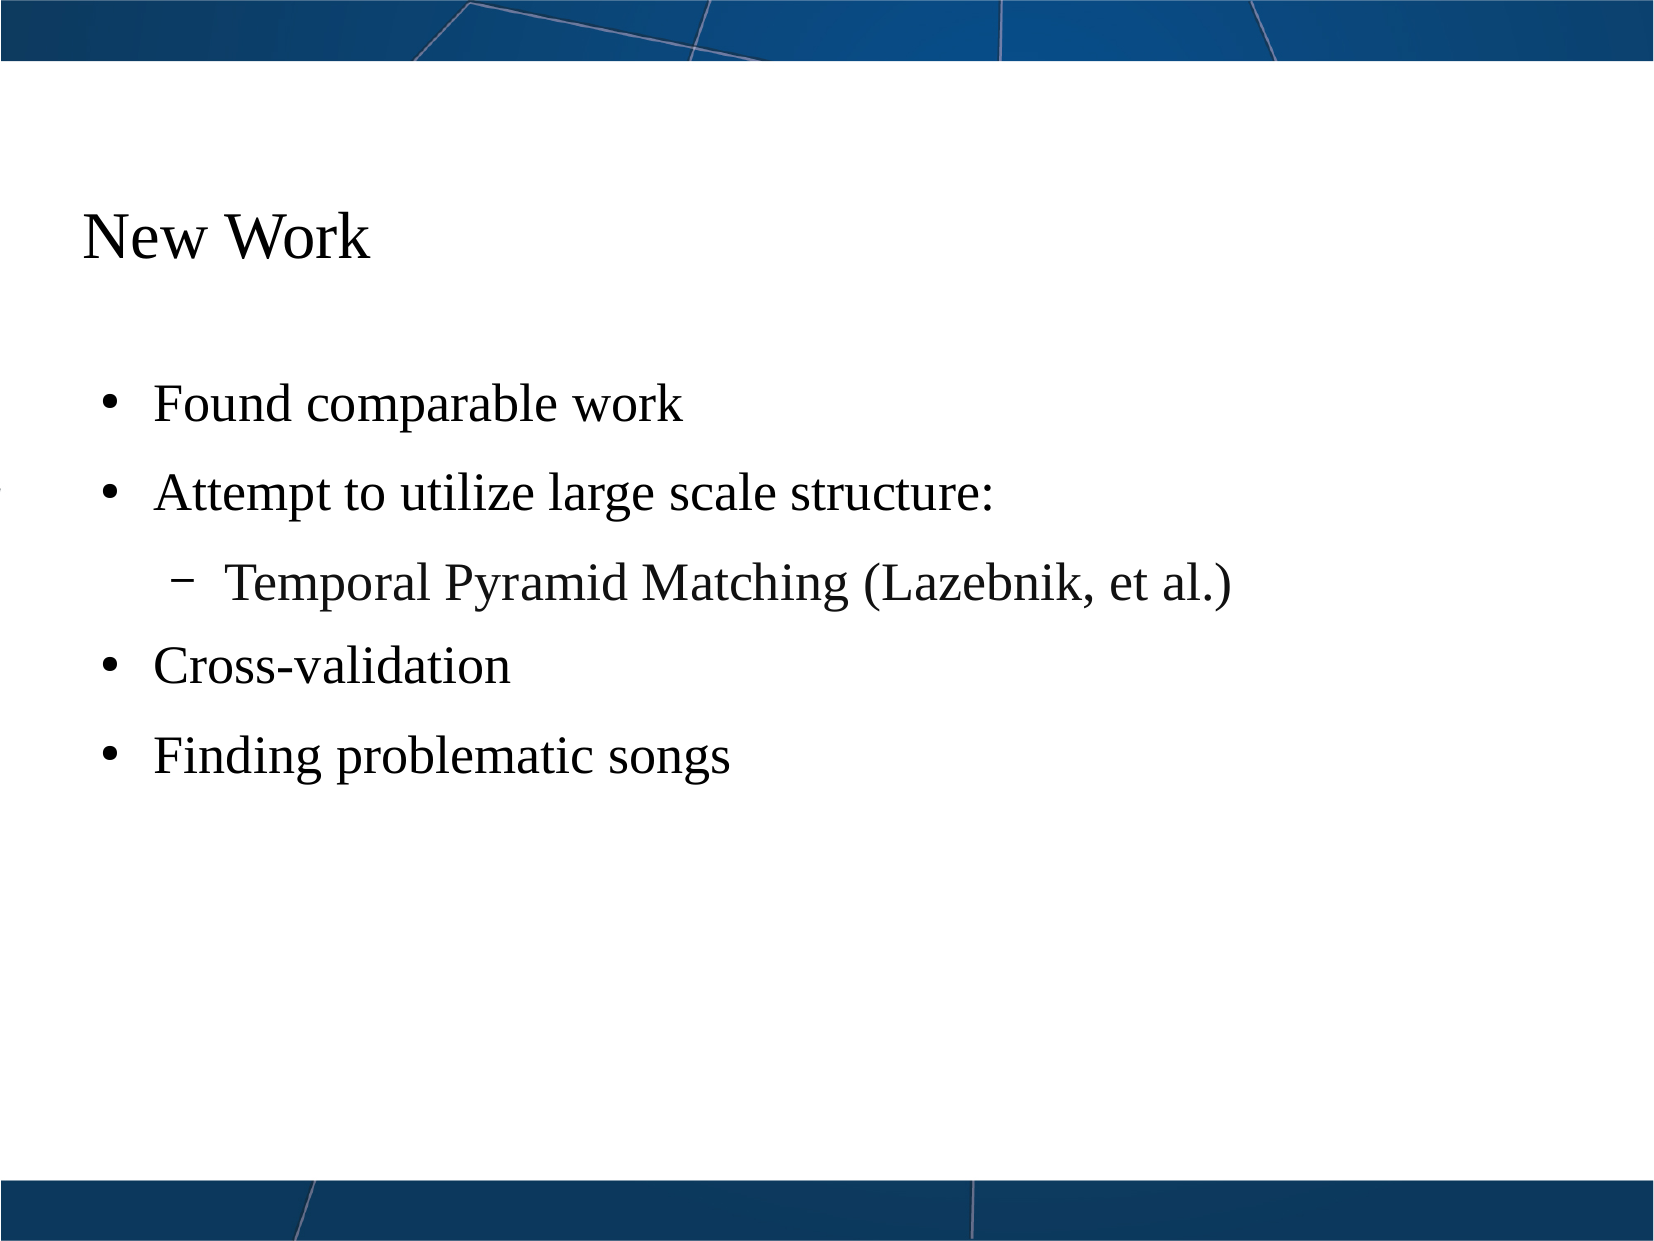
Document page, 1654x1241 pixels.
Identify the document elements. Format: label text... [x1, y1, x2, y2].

picture [0, 0, 1654, 1241]
title New Work [82, 132, 1571, 340]
list Found comparable work Attempt to utilize large scale structure: Temporal Pyramid Matching (Lazebnik, et al.) Cross-validation Finding problematic songs [82, 372, 1571, 1093]
